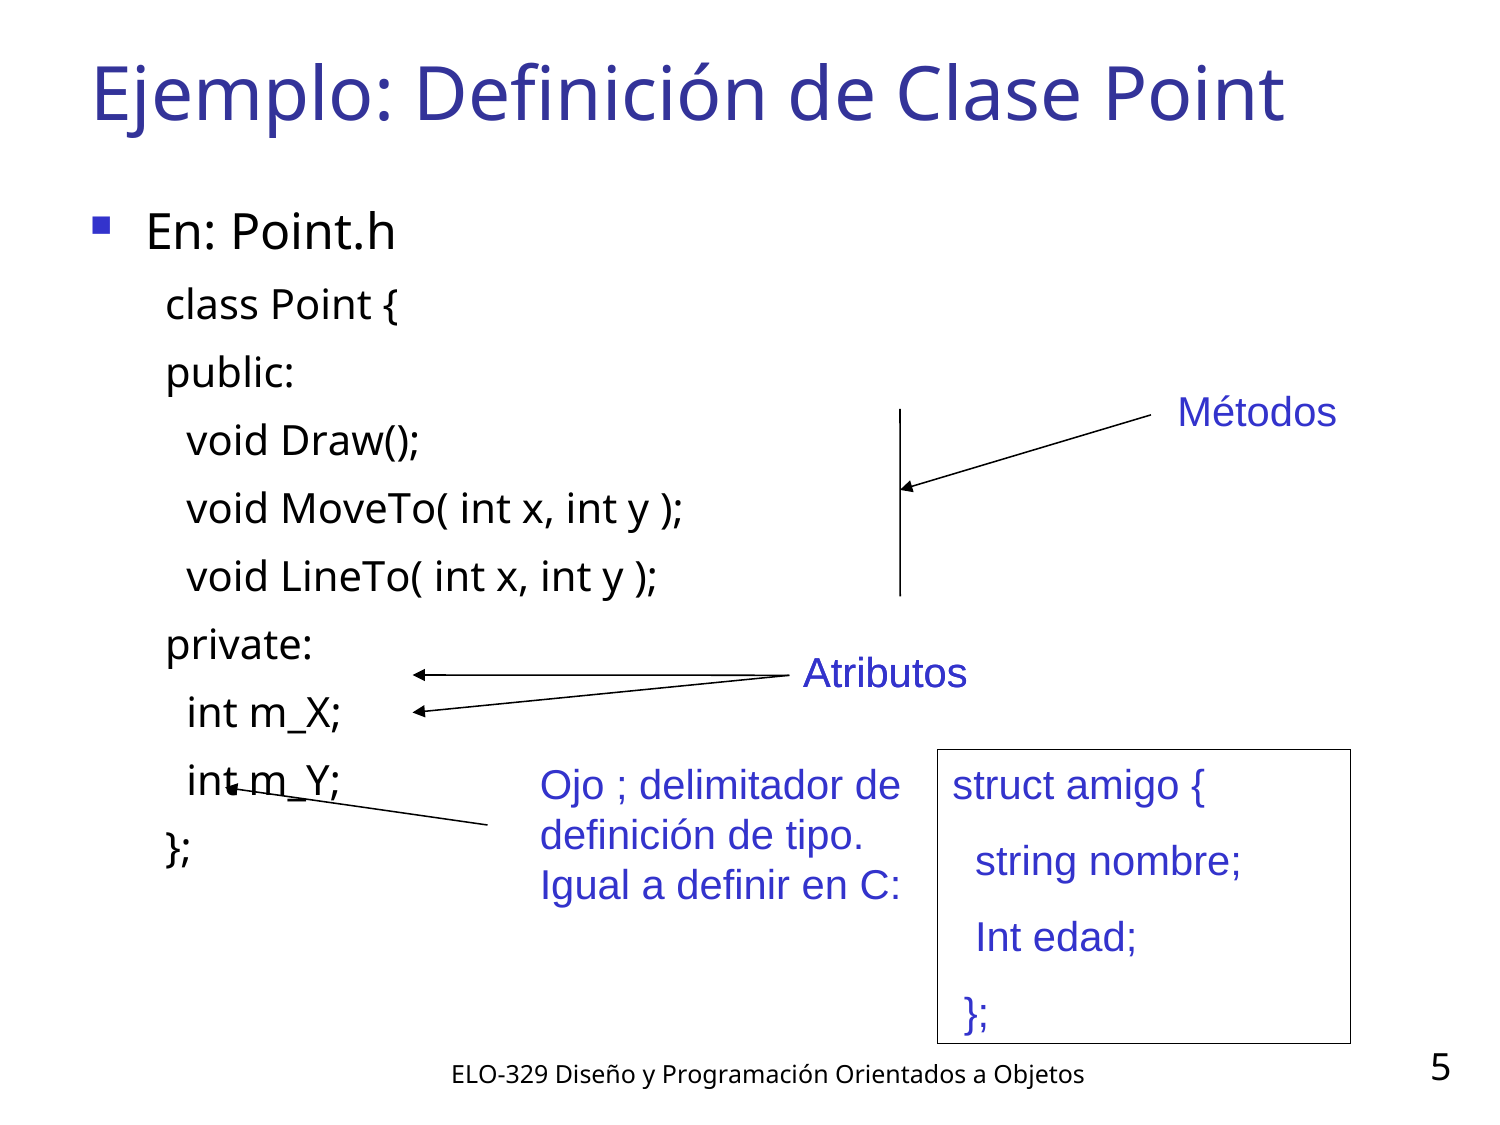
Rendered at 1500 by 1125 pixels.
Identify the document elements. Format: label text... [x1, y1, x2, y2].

text_box Atributos [788, 637, 1039, 704]
text_box struct amigo { string nombre; Int edad; }; [937, 749, 1351, 1044]
title Ejemplo: Definición de Clase Point [75, 22, 1465, 150]
text_box Ojo ; delimitador de definición de tipo. Igual a definir en C: [524, 750, 938, 916]
list En: Point.h class Point { public: void Draw(); void MoveTo( int x, int y ); void LineTo( int x, int y ); private: int m_X; int m_Y; }; [75, 187, 1462, 1008]
